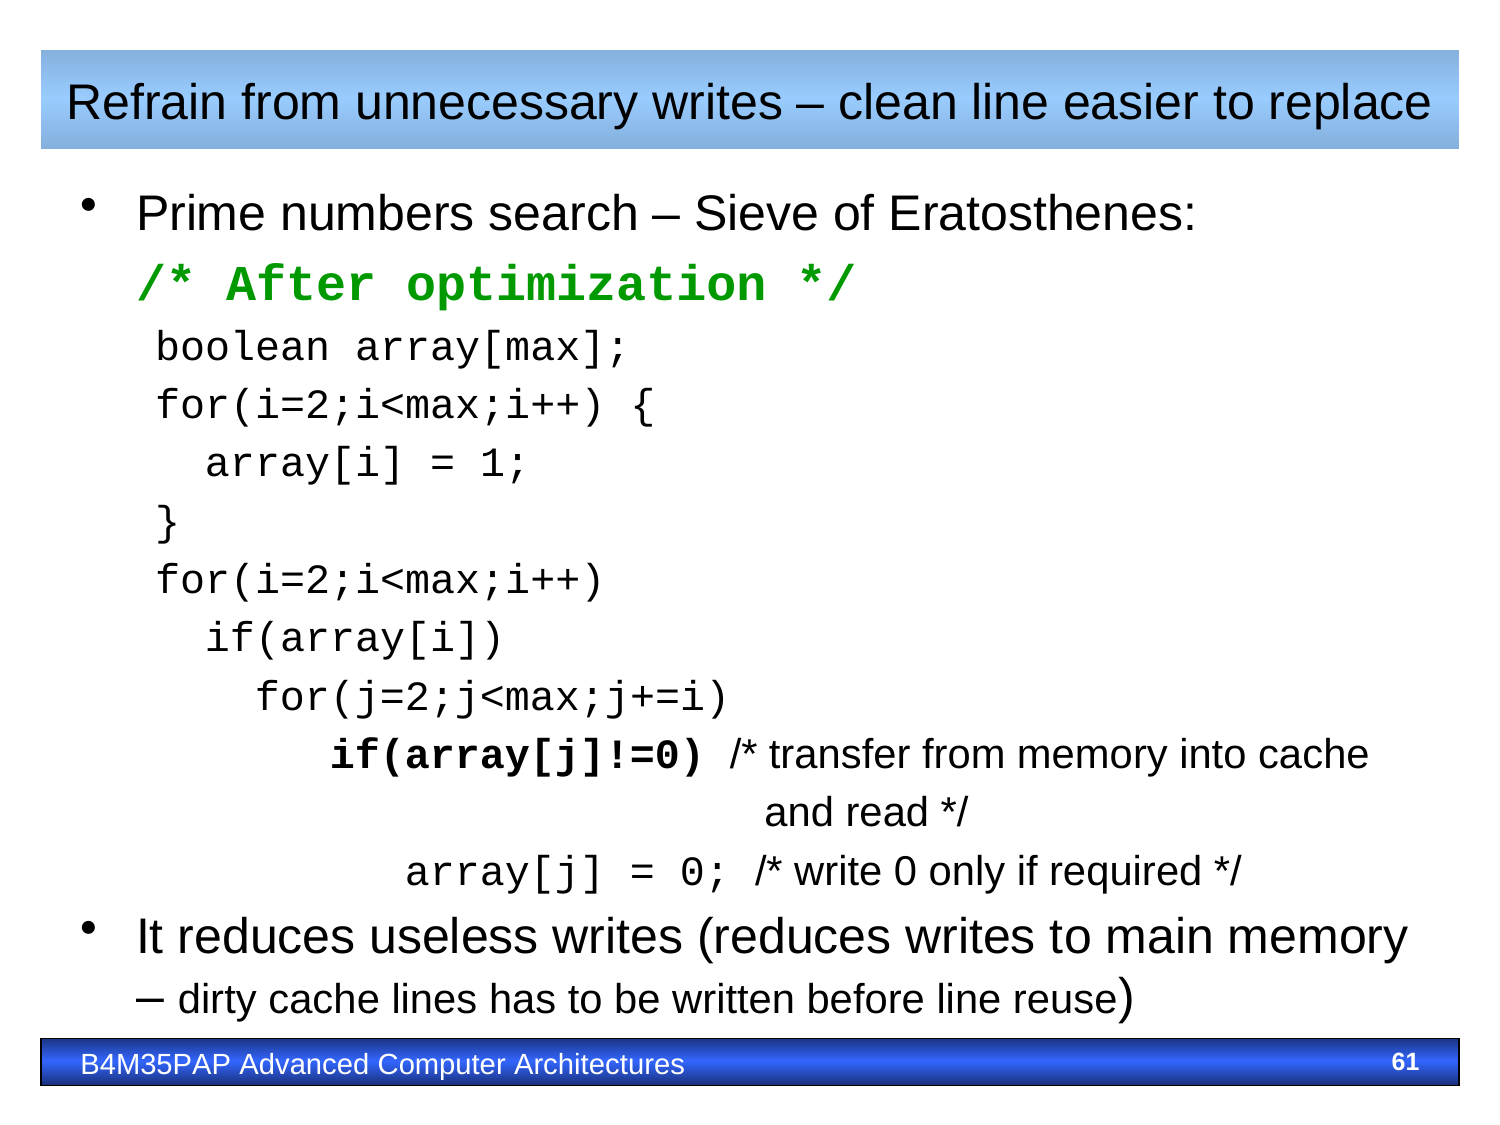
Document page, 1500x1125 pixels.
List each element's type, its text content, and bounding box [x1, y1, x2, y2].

title Refrain from unnecessary writes – clean line easier to replace [41, 50, 1459, 149]
list Prime numbers search – Sieve of Eratosthenes: /* After optimization */ boolean array[max]; for(i=2;i<max;i++) { array[i] = 1; } for(i=2;i<max;i++) if(array[i]) for(j=2;j<max;j+=i) if(array[j]!=0) /* transfer from memory into cache and read */ array[j] = 0; /* write 0 only if required */ It reduces useless writes (reduces writes to main memory – dirty cache lines has to be written before line reuse) [64, 172, 1436, 1000]
